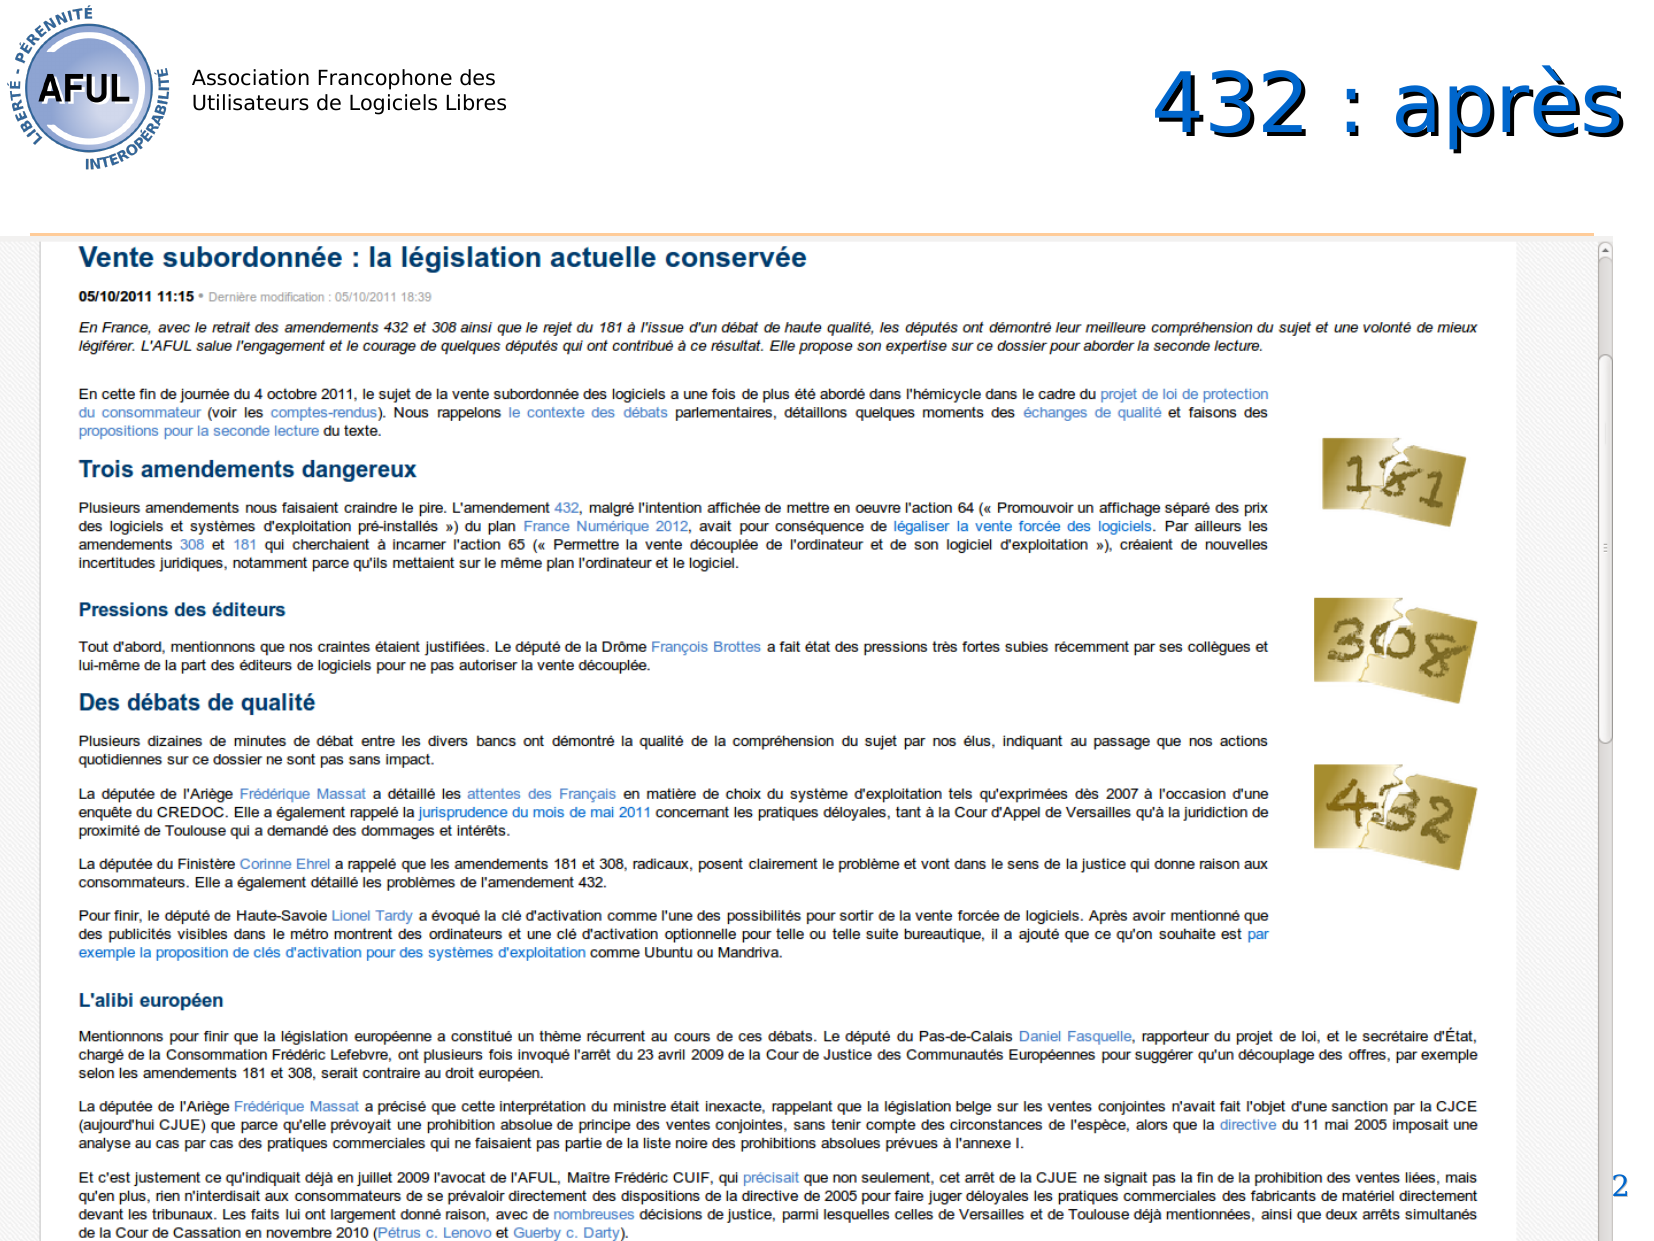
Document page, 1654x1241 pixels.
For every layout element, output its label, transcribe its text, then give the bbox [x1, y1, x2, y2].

picture [0, 0, 178, 178]
picture [0, 236, 1613, 1241]
title 432 : après [501, 7, 1625, 200]
